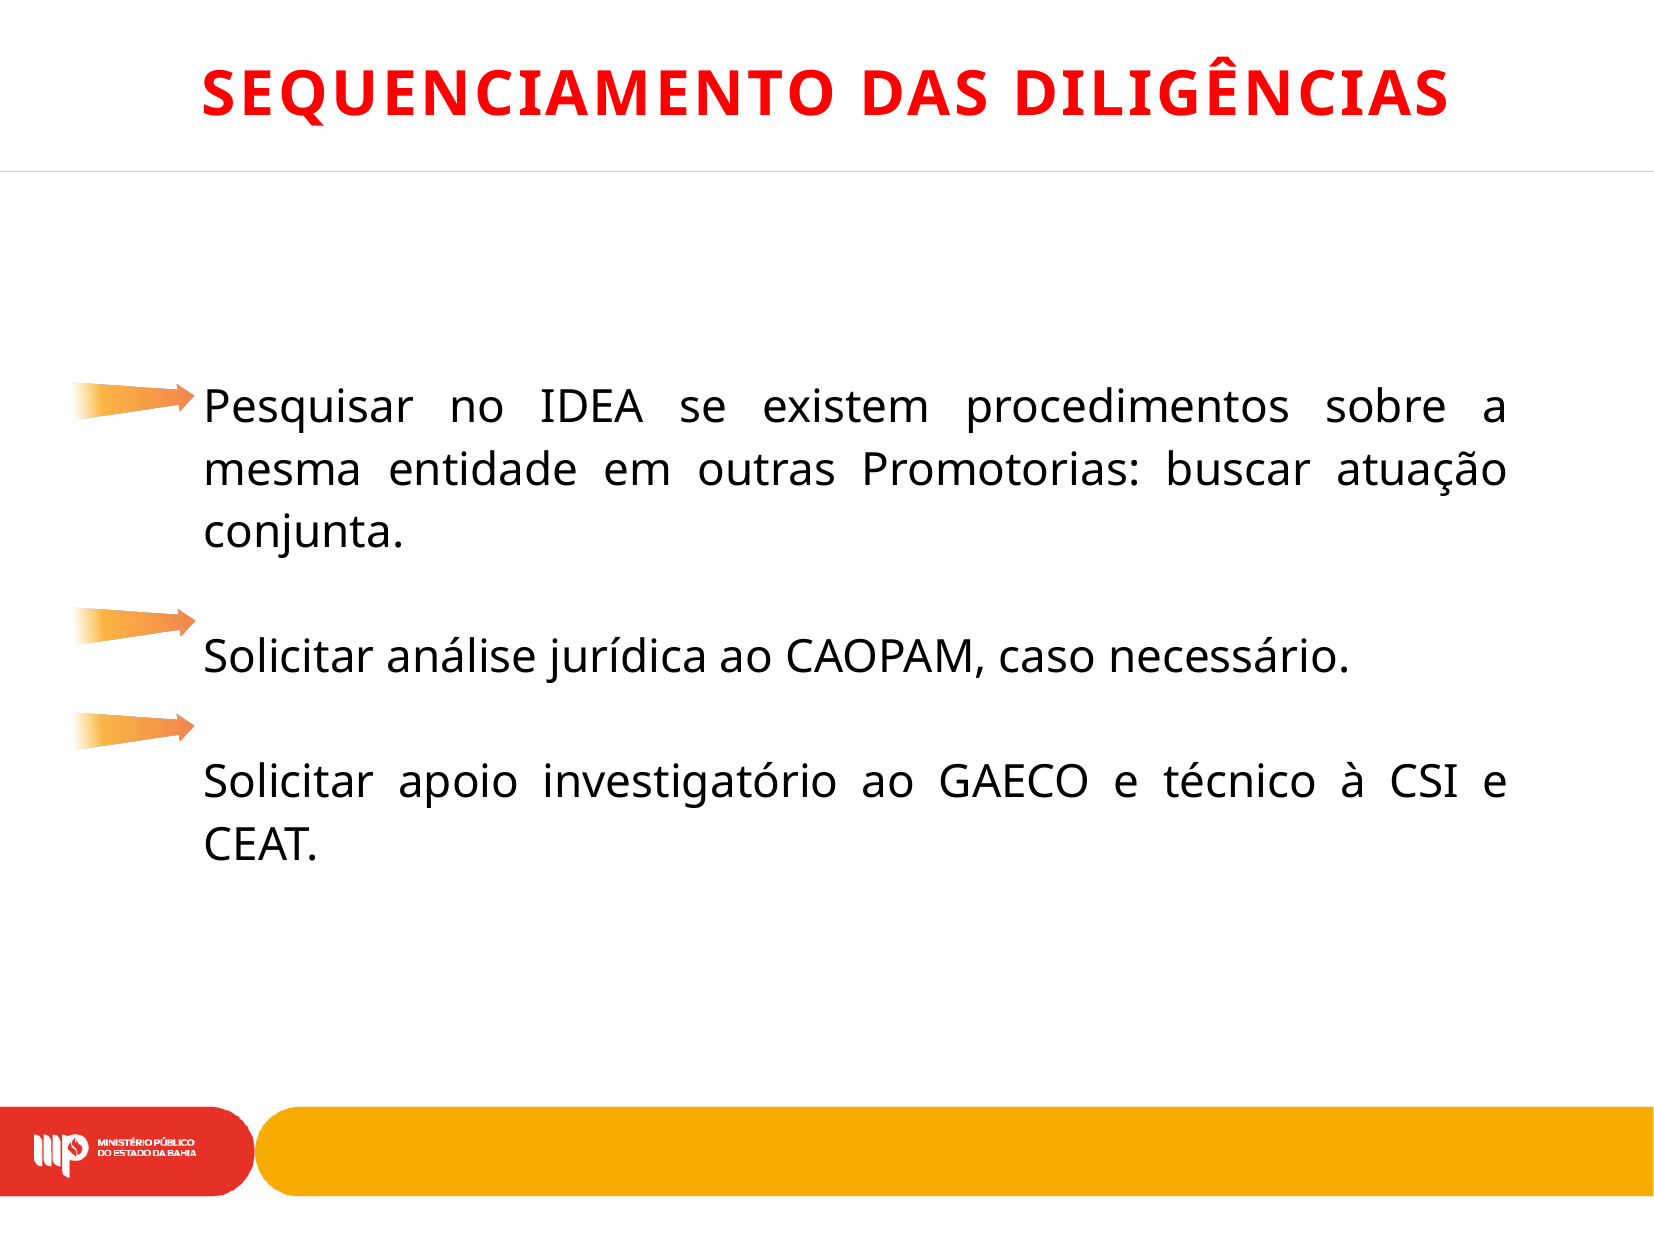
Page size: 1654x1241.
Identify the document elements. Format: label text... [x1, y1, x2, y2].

text_box Pesquisar no IDEA se existem procedimentos sobre a mesma entidade em outras Promotorias: buscar atuação conjunta. Solicitar análise jurídica ao CAOPAM, caso necessário. Solicitar apoio investigatório ao GAECO e técnico à CSI e CEAT. [188, 366, 1524, 876]
picture [47, 555, 201, 804]
text_box SEQUENCIAMENTO DAS DILIGÊNCIAS [0, 41, 1654, 135]
picture [0, 1101, 1654, 1241]
picture [47, 330, 200, 474]
